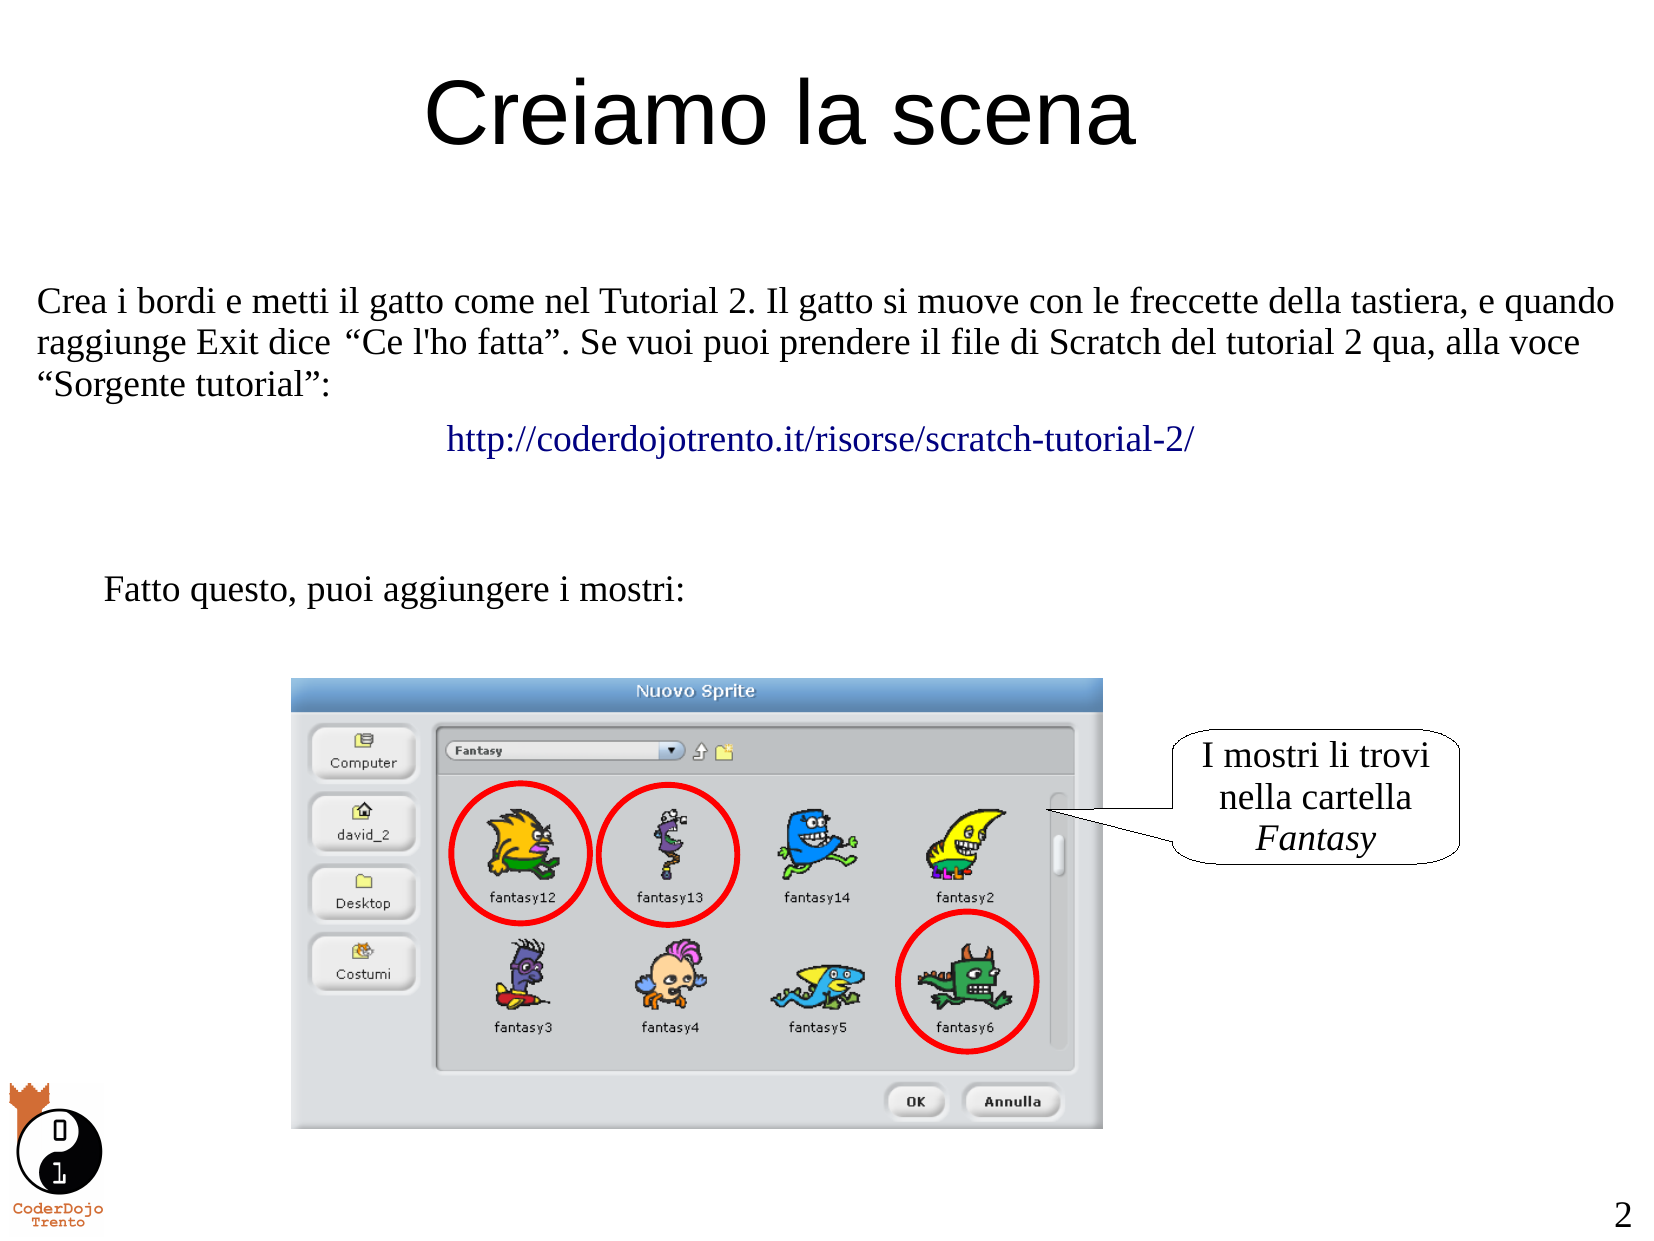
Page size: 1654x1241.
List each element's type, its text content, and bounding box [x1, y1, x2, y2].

text_box 2 [1599, 1186, 1650, 1241]
picture [9, 1083, 104, 1237]
picture [291, 678, 1103, 1129]
text_box Fatto questo, puoi aggiungere i mostri: [88, 560, 1609, 627]
text_box http://coderdojotrento.it/risorse/scratch-tutorial-2/ [431, 411, 1218, 492]
text_box Crea i bordi e metti il gatto come nel Tutorial 2. Il gatto si muove con le freccette della tastiera, e quando raggiunge Exit dice “Ce l'ho fatta”. Se vuoi puoi prendere il file di Scratch del tutorial 2 qua, alla voce “Sorgente tutorial”: [22, 272, 1638, 415]
title Creiamo la scena [213, 38, 1348, 188]
text_box I mostri li trovi nella cartella Fantasy [1046, 729, 1460, 865]
